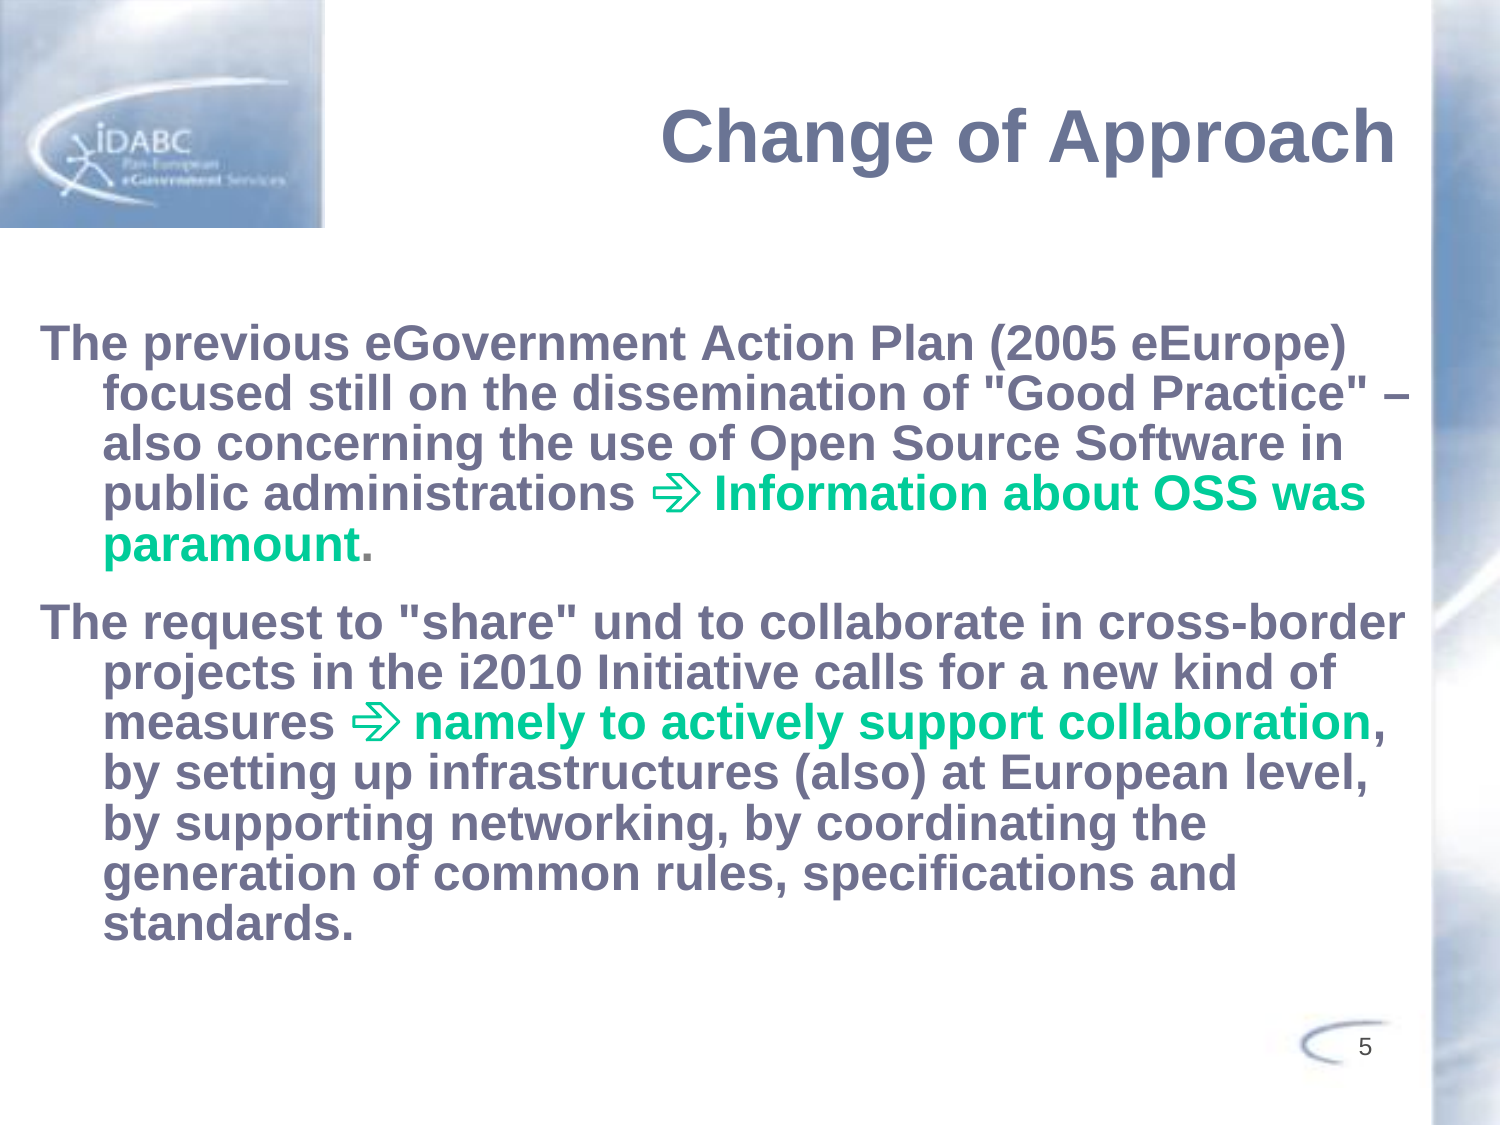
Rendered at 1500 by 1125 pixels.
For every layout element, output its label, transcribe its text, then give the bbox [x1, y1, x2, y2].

list The previous eGovernment Action Plan (2005 eEurope) focused still on the dissemination of "Good Practice" – also concerning the use of Open Source Software in public administrations  Information about OSS was paramount. The request to "share" und to collaborate in cross-border projects in the i2010 Initiative calls for a new kind of measures  namely to actively support collaboration, by setting up infrastructures (also) at European level, by supporting networking, by coordinating the generation of common rules, specifications and standards. [24, 312, 1450, 1013]
title Change of Approach [225, 75, 1413, 197]
